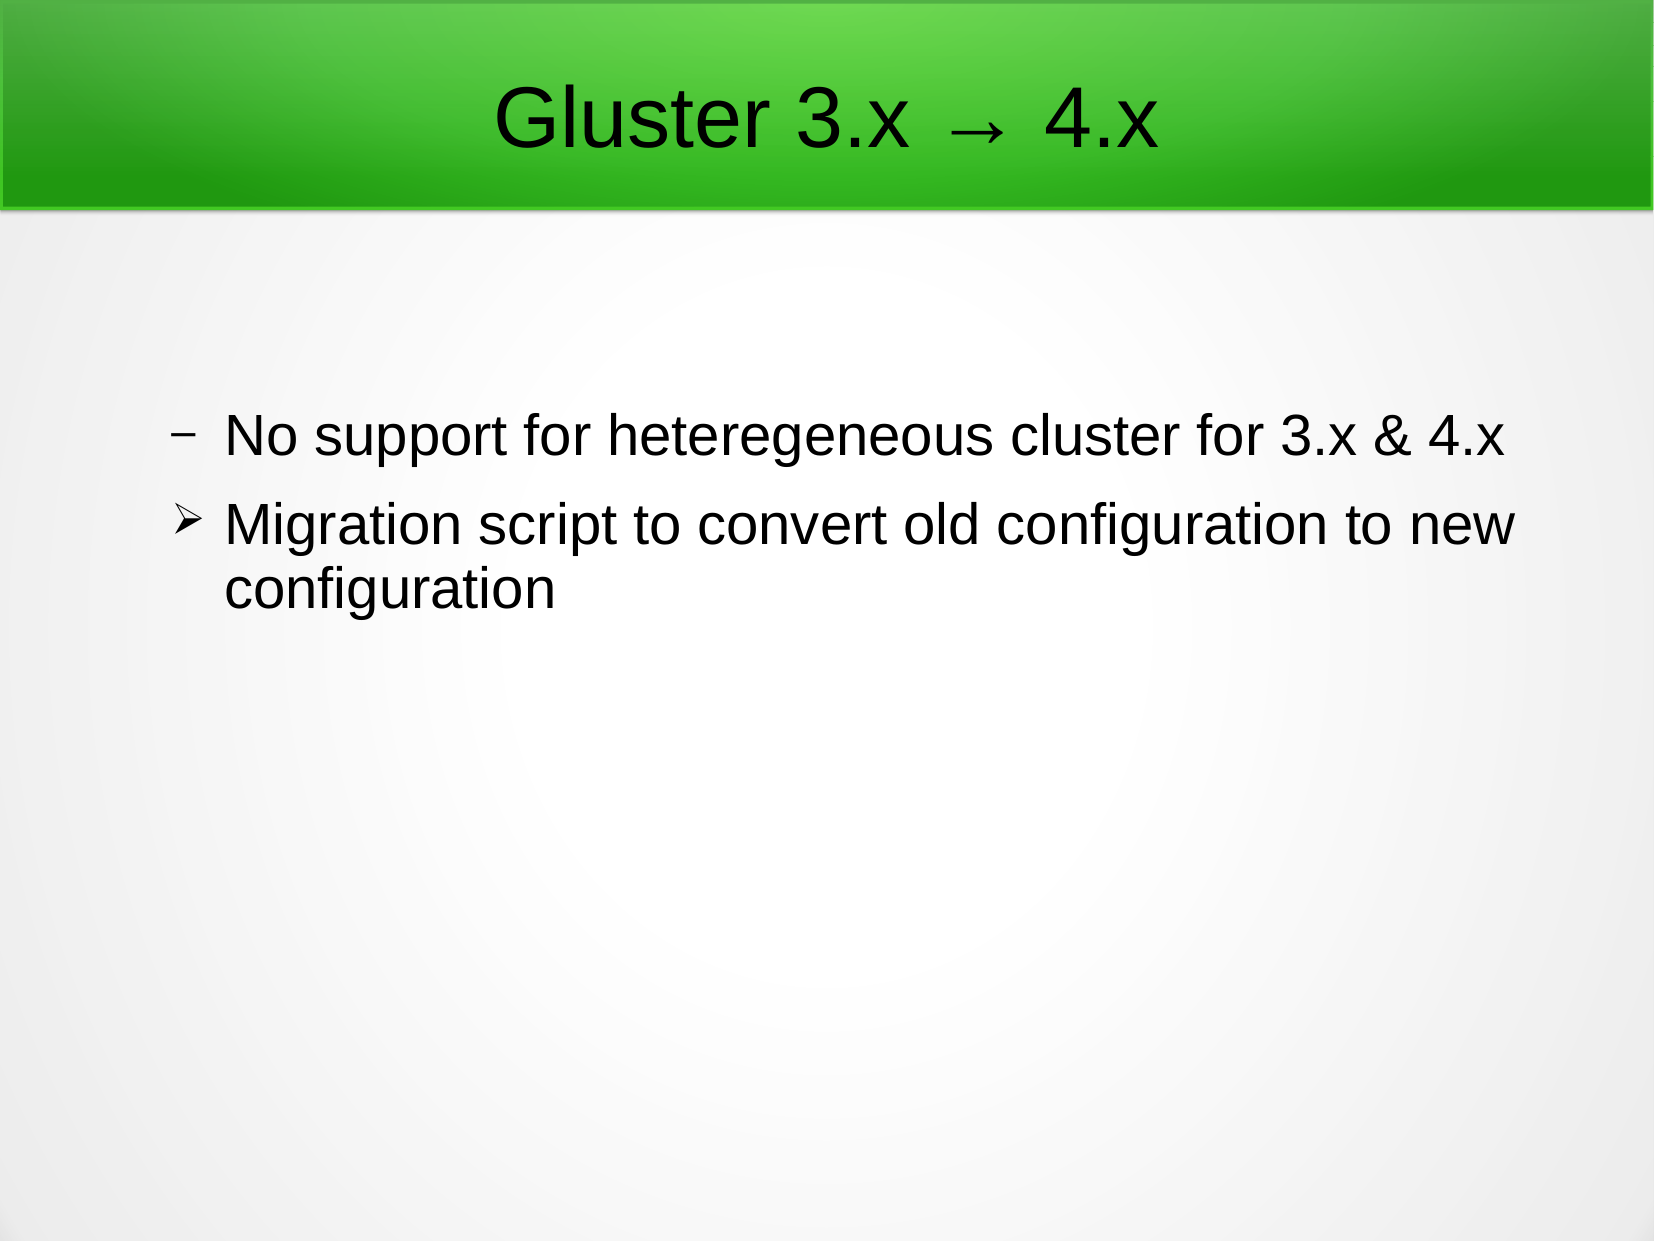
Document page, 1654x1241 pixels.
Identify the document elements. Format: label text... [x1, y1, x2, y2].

list No support for heteregeneous cluster for 3.x & 4.x Migration script to convert old configuration to new configuration [82, 299, 1571, 1019]
title Gluster 3.x → 4.x [82, 47, 1571, 189]
